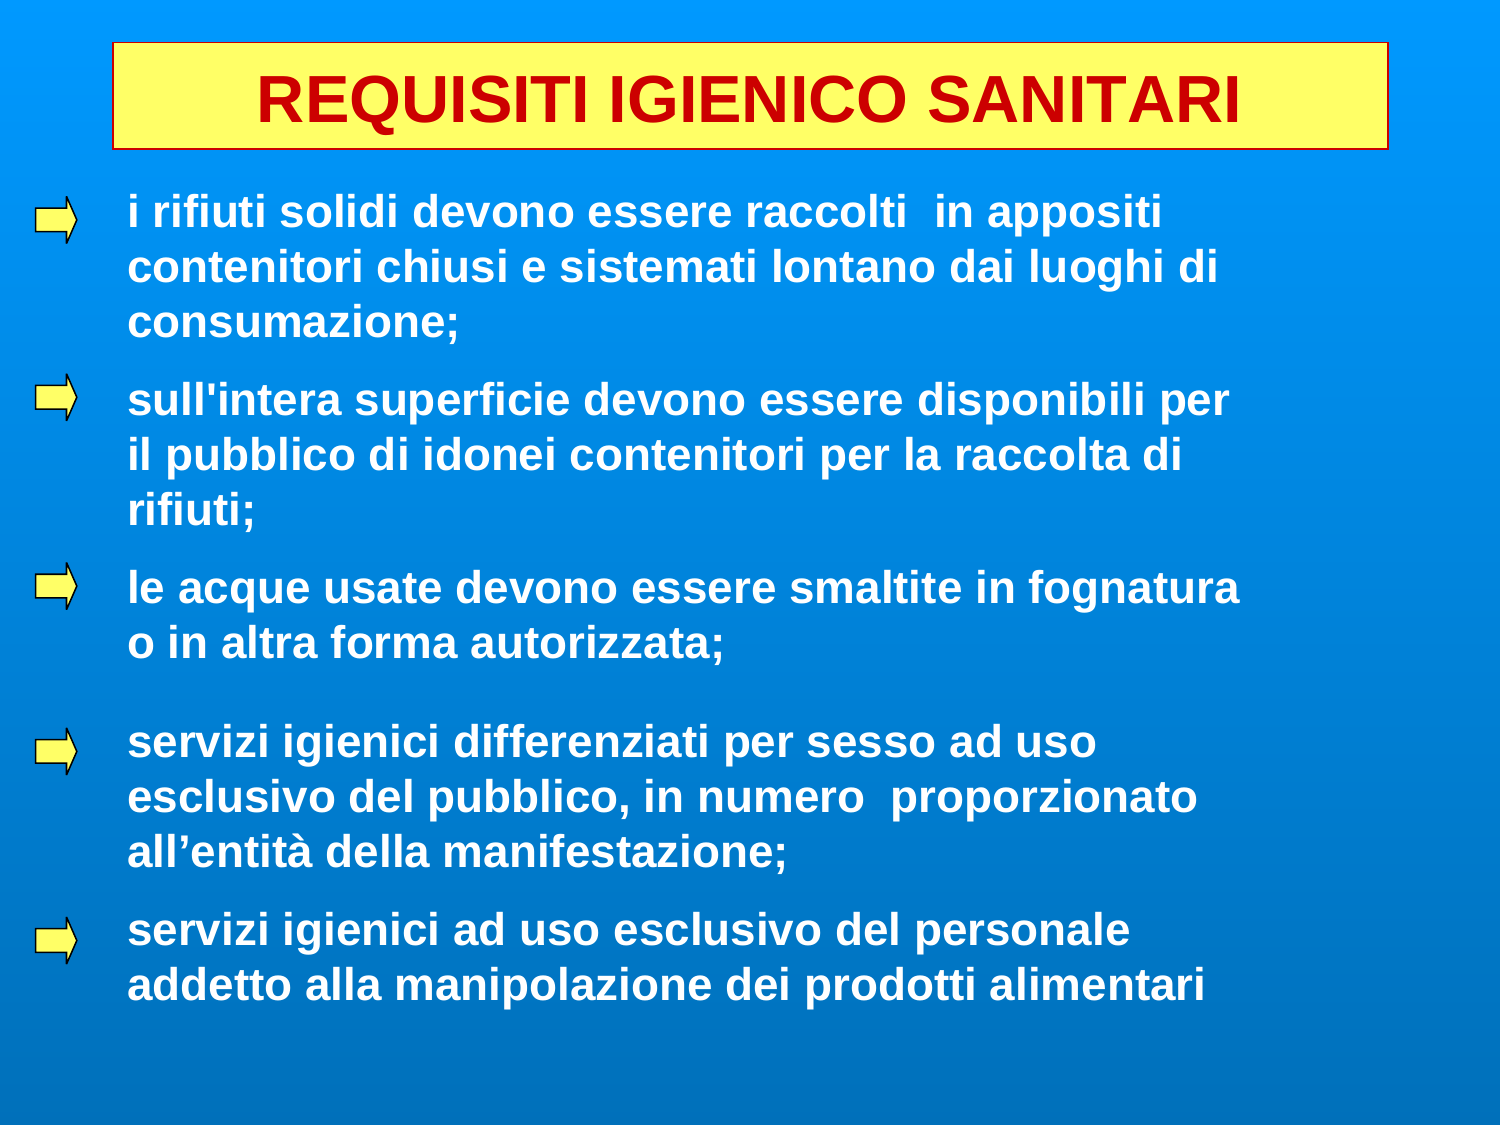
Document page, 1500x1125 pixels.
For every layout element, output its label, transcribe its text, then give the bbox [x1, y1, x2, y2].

text_box [35, 727, 77, 776]
text_box servizi igienici differenziati per sesso ad uso esclusivo del pubblico, in numero proporzionato all’entità della manifestazione; servizi igienici ad uso esclusivo del personale addetto alla manipolazione dei prodotti alimentari [112, 704, 1318, 1016]
text_box [35, 916, 77, 965]
title REQUISITI IGIENICO SANITARI [112, 42, 1388, 149]
text_box i rifiuti solidi devono essere raccolti in appositi contenitori chiusi e sistemati lontano dai luoghi di consumazione; sull'intera superficie devono essere disponibili per il pubblico di idonei contenitori per la raccolta di rifiuti; le acque usate devono essere smaltite in fognatura o in altra forma autorizzata; [112, 174, 1282, 675]
text_box [35, 196, 77, 244]
text_box [35, 562, 77, 610]
text_box [35, 373, 77, 421]
